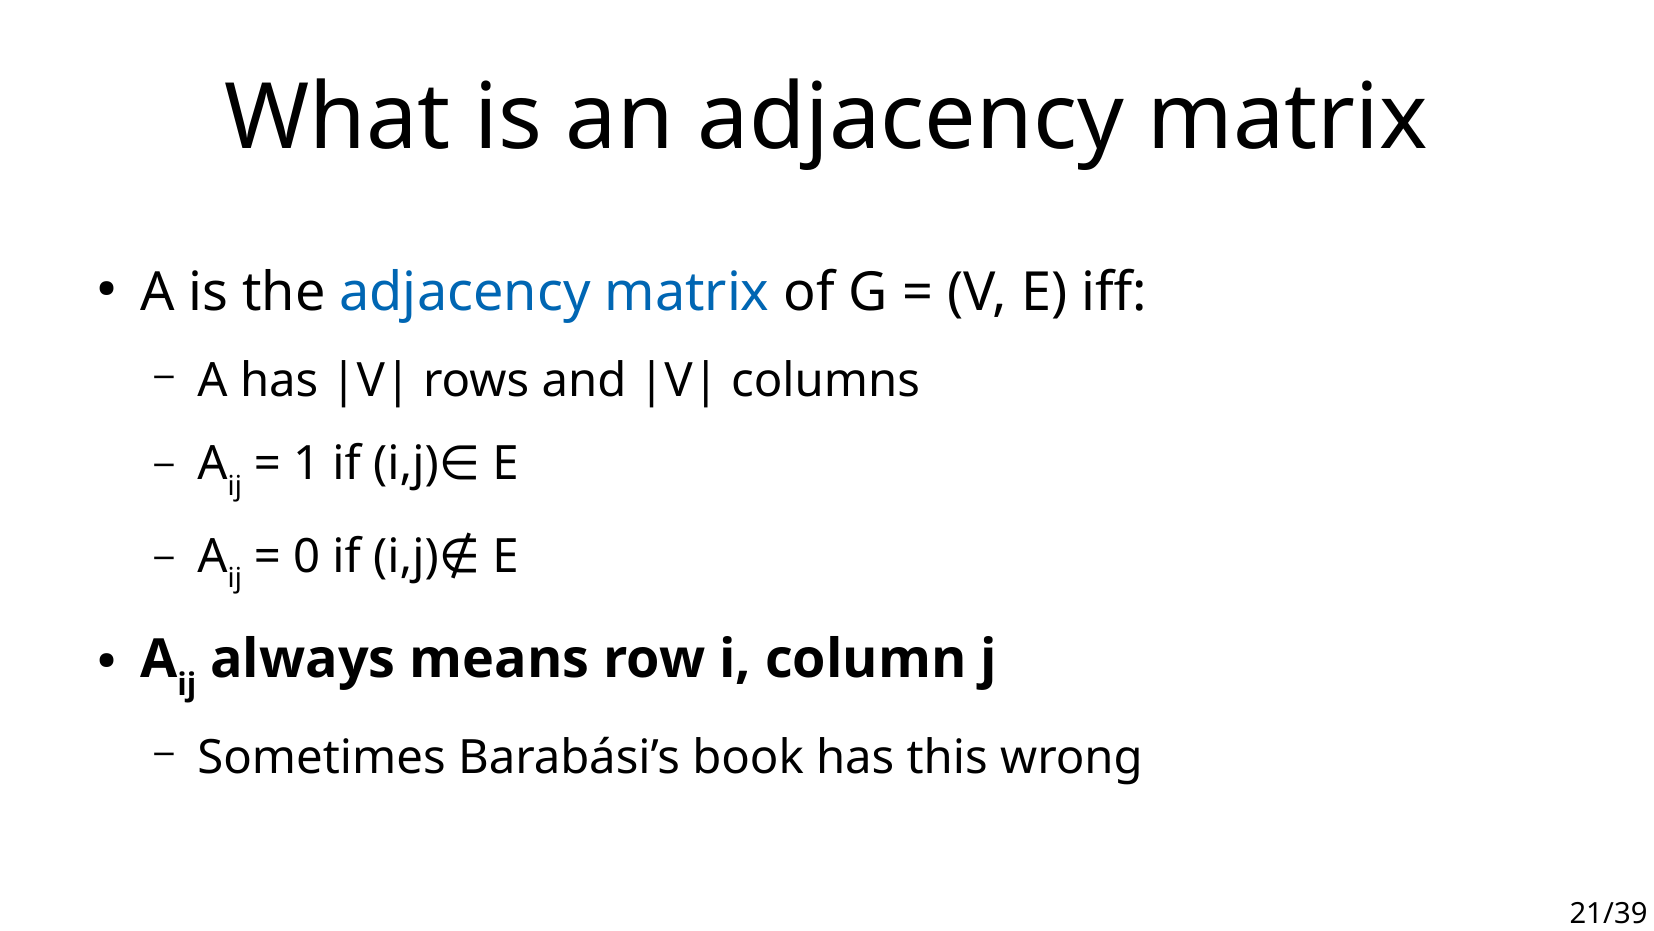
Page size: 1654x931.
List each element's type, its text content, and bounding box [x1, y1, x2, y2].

list A is the adjacency matrix of G = (V, E) iff: A has |V| rows and |V| columns Aij = 1 if (i,j)∈ E Aij = 0 if (i,j)∉ E Aij always means row i, column j Sometimes Barabási’s book has this wrong [82, 253, 1571, 793]
title What is an adjacency matrix [82, 1, 1571, 226]
